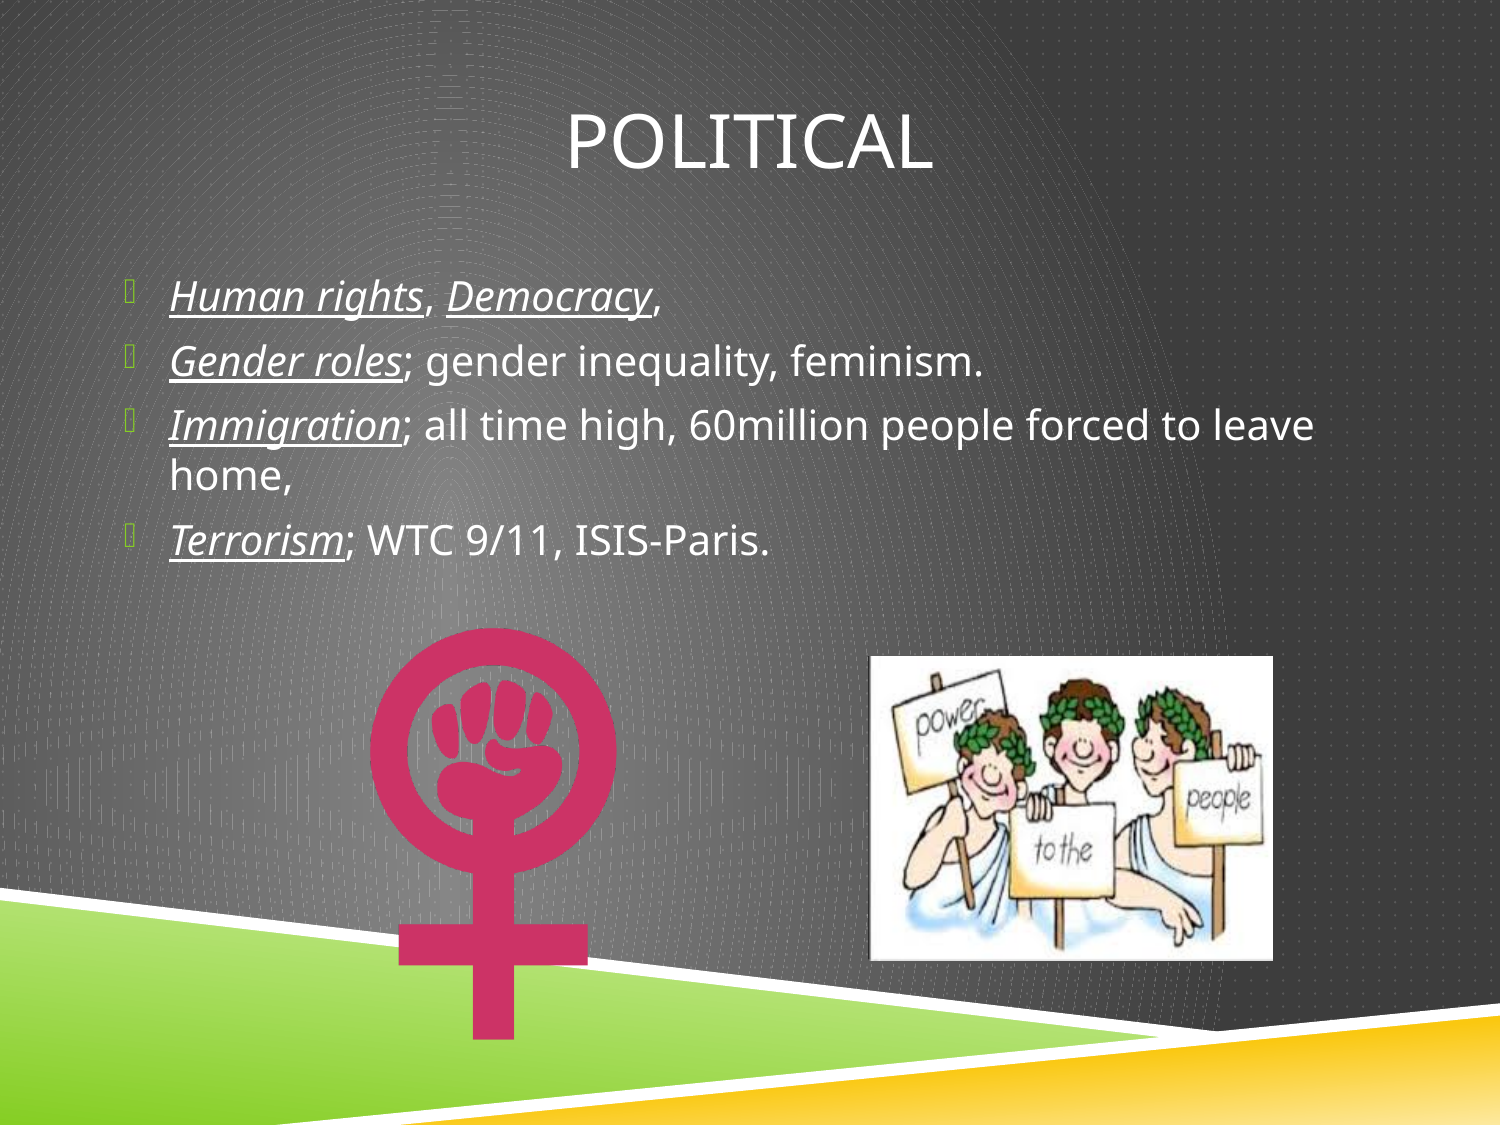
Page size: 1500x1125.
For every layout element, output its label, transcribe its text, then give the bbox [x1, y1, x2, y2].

picture [868, 656, 1273, 961]
title POLITICAL [112, 45, 1388, 233]
list Human rights, Democracy, Gender roles; gender inequality, feminism. Immigration; all time high, 60million people forced to leave home, Terrorism; WTC 9/11, ISIS-Paris. [112, 262, 1388, 875]
picture [360, 618, 626, 1049]
